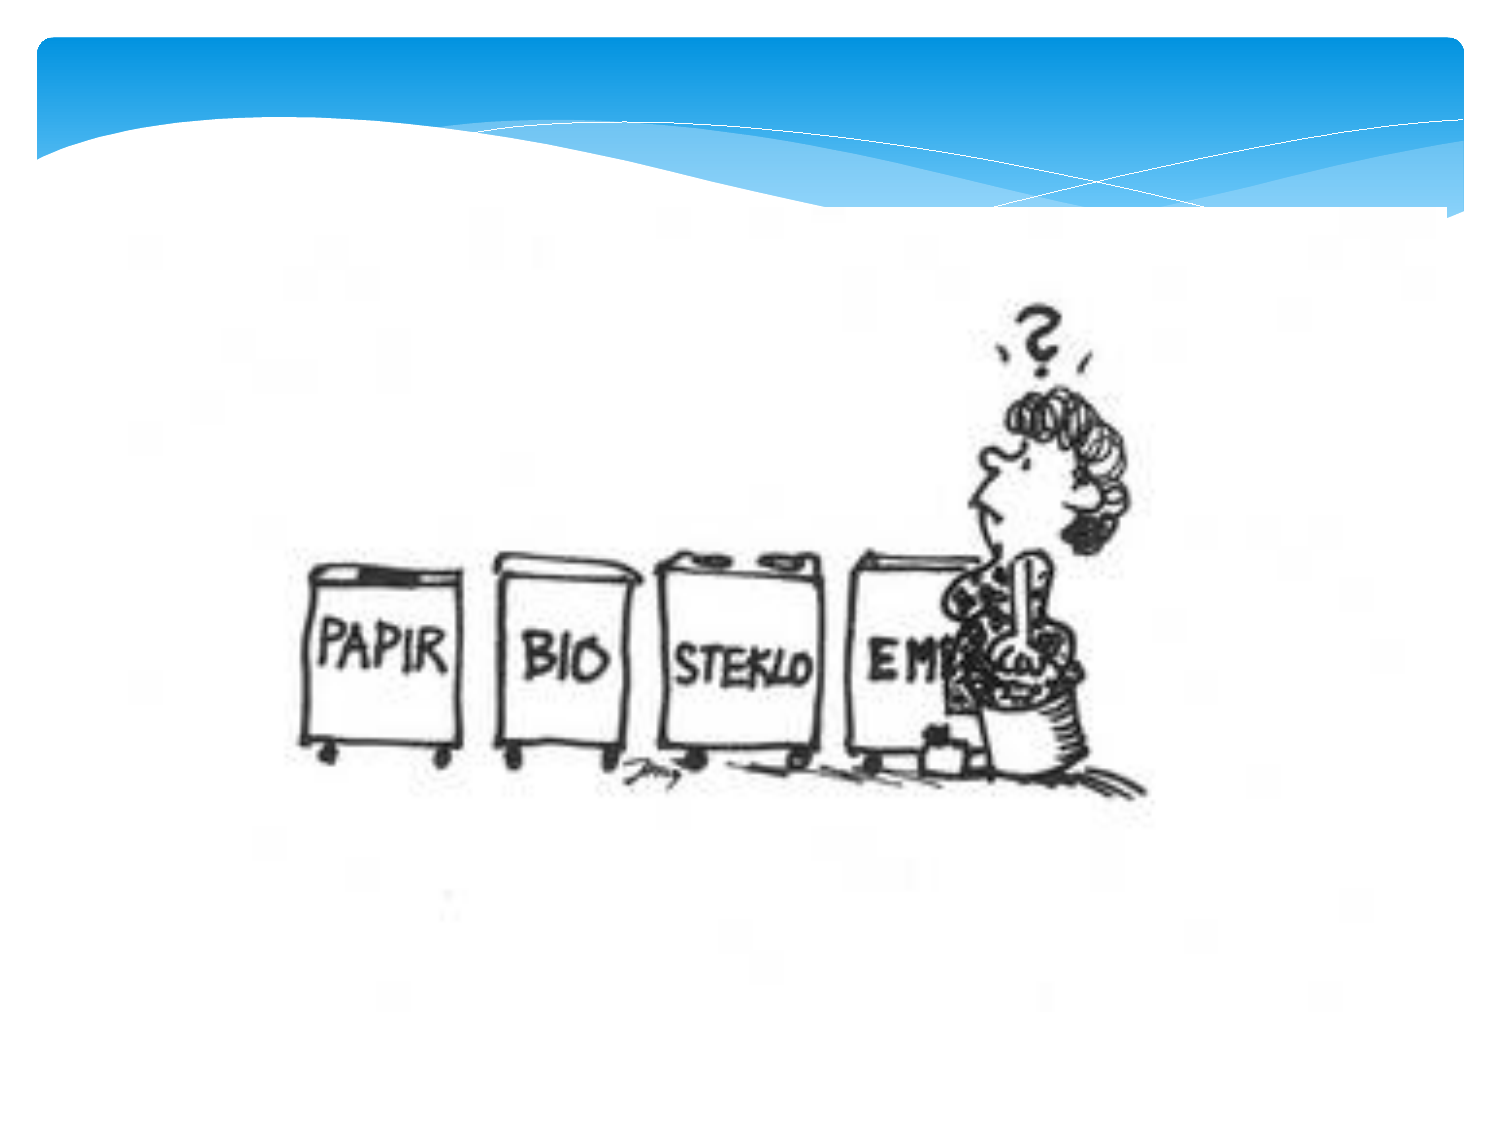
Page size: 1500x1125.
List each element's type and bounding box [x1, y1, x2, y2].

picture [100, 207, 1447, 1012]
